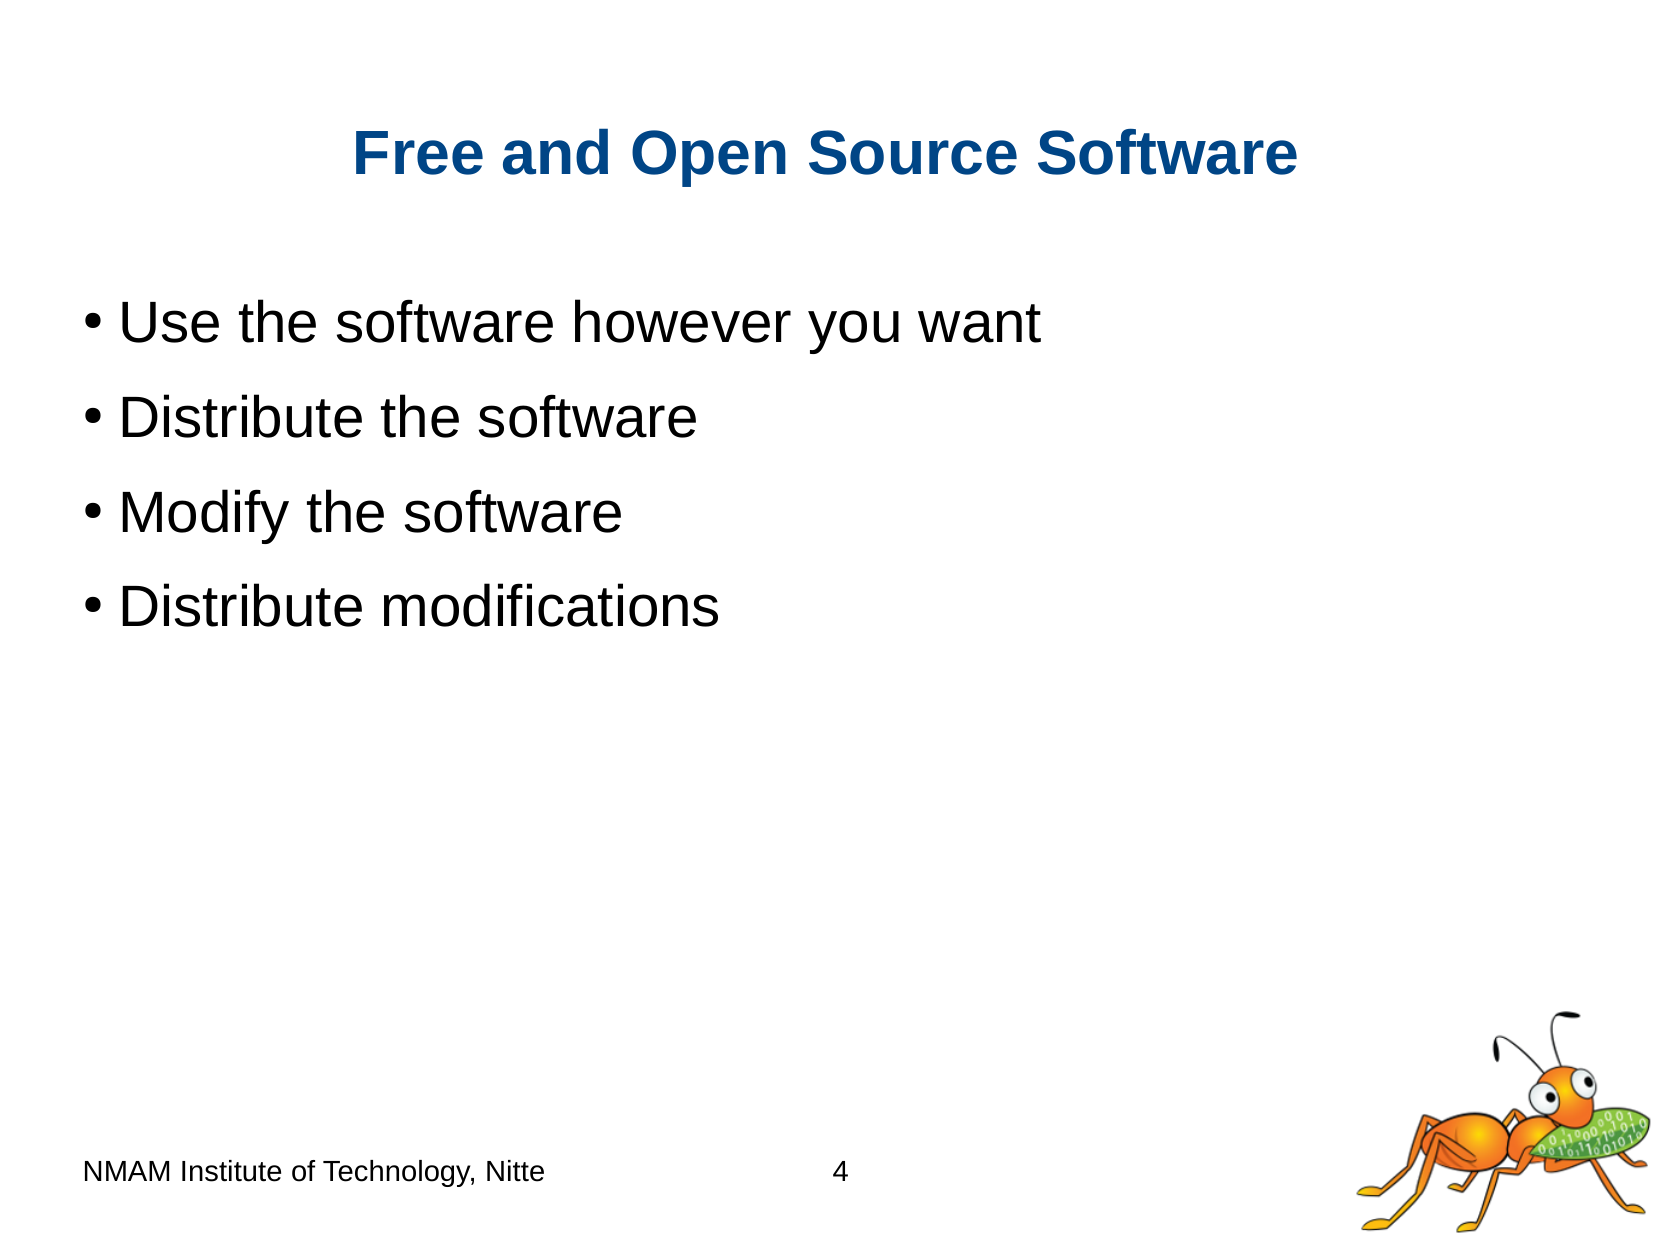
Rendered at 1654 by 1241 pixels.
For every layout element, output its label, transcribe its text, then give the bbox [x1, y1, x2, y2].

title Free and Open Source Software [82, 49, 1571, 257]
picture [1353, 1009, 1654, 1235]
list Use the software however you want Distribute the software Modify the software Distribute modifications [82, 290, 1571, 1010]
